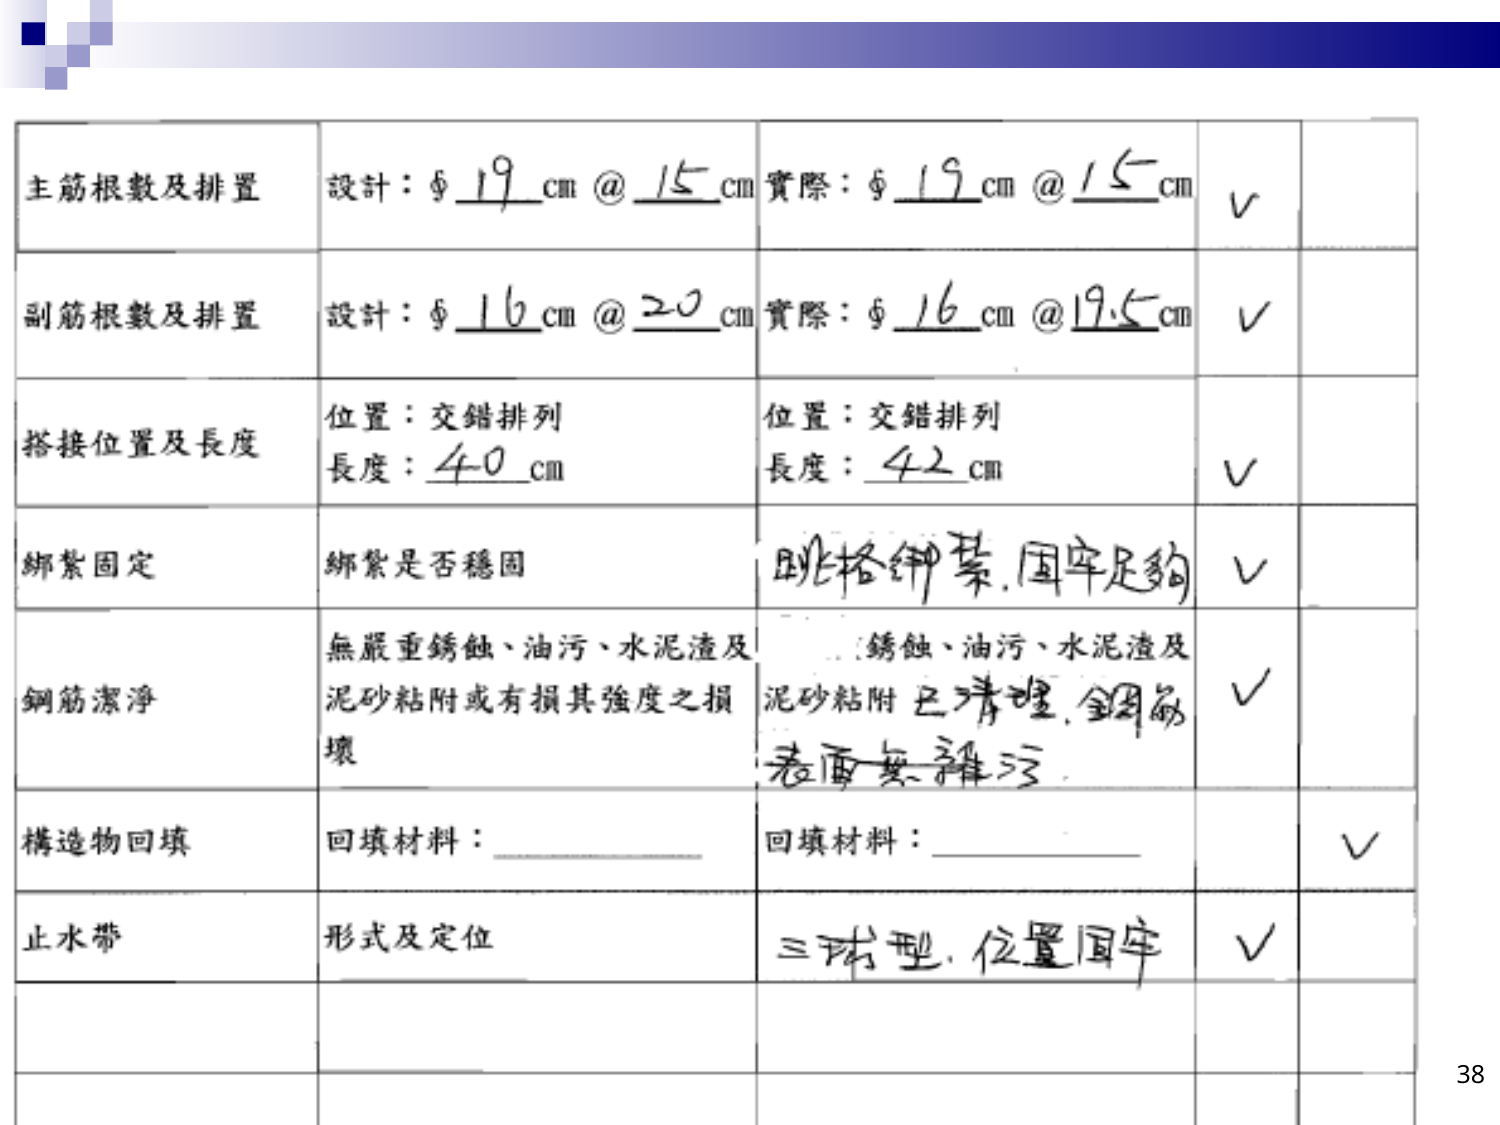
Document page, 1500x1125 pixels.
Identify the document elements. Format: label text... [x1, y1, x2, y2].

picture [0, 90, 1452, 1125]
text_box <number> [1452, 1025, 1500, 1101]
